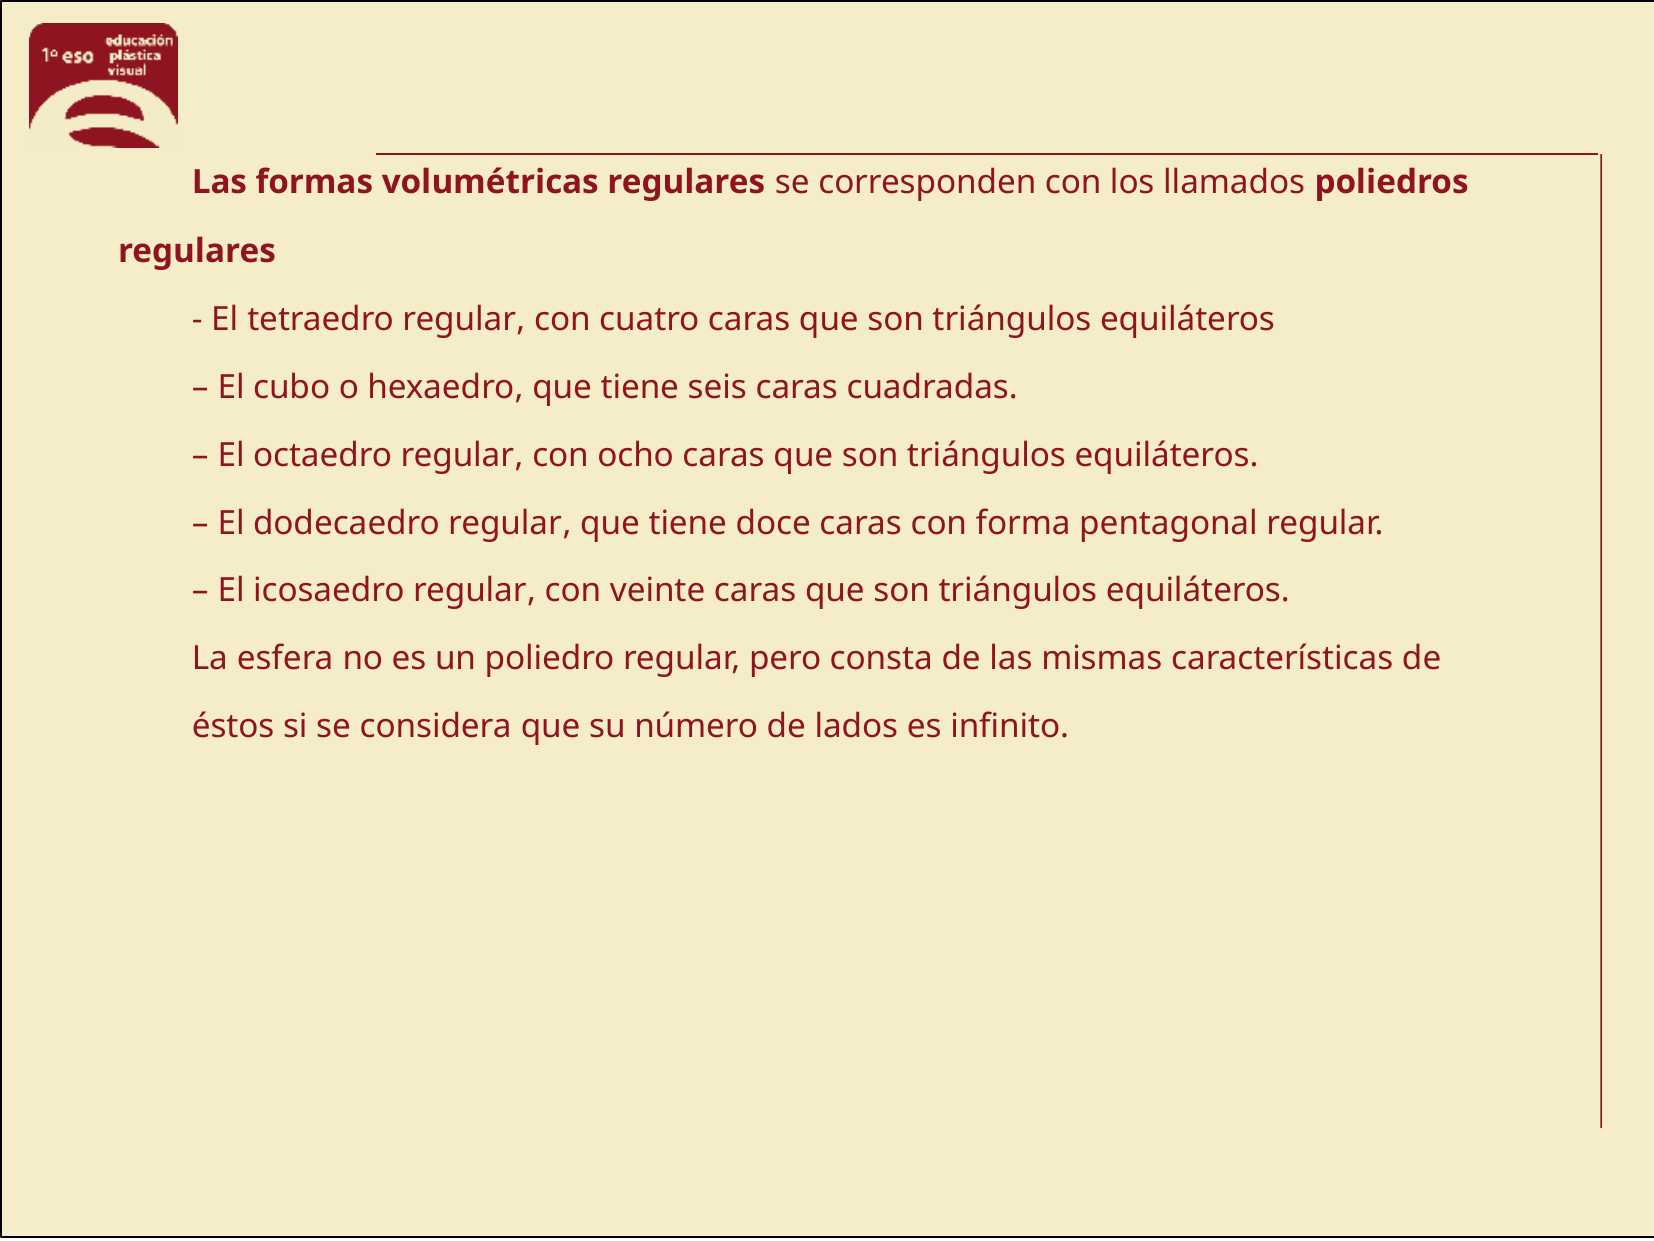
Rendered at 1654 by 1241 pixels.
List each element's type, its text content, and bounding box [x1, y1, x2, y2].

text_box Las formas volumétricas regulares se corresponden con los llamados poliedros regulares - El tetraedro regular, con cuatro caras que son triángulos equiláteros – El cubo o hexaedro, que tiene seis caras cuadradas. – El octaedro regular, con ocho caras que son triángulos equiláteros. – El dodecaedro regular, que tiene doce caras con forma pentagonal regular. – El icosaedro regular, con veinte caras que son triángulos equiláteros. La esfera no es un poliedro regular, pero consta de las mismas características de éstos si se considera que su número de lados es infinito. [118, 177, 1600, 767]
picture [0, 0, 1654, 1241]
